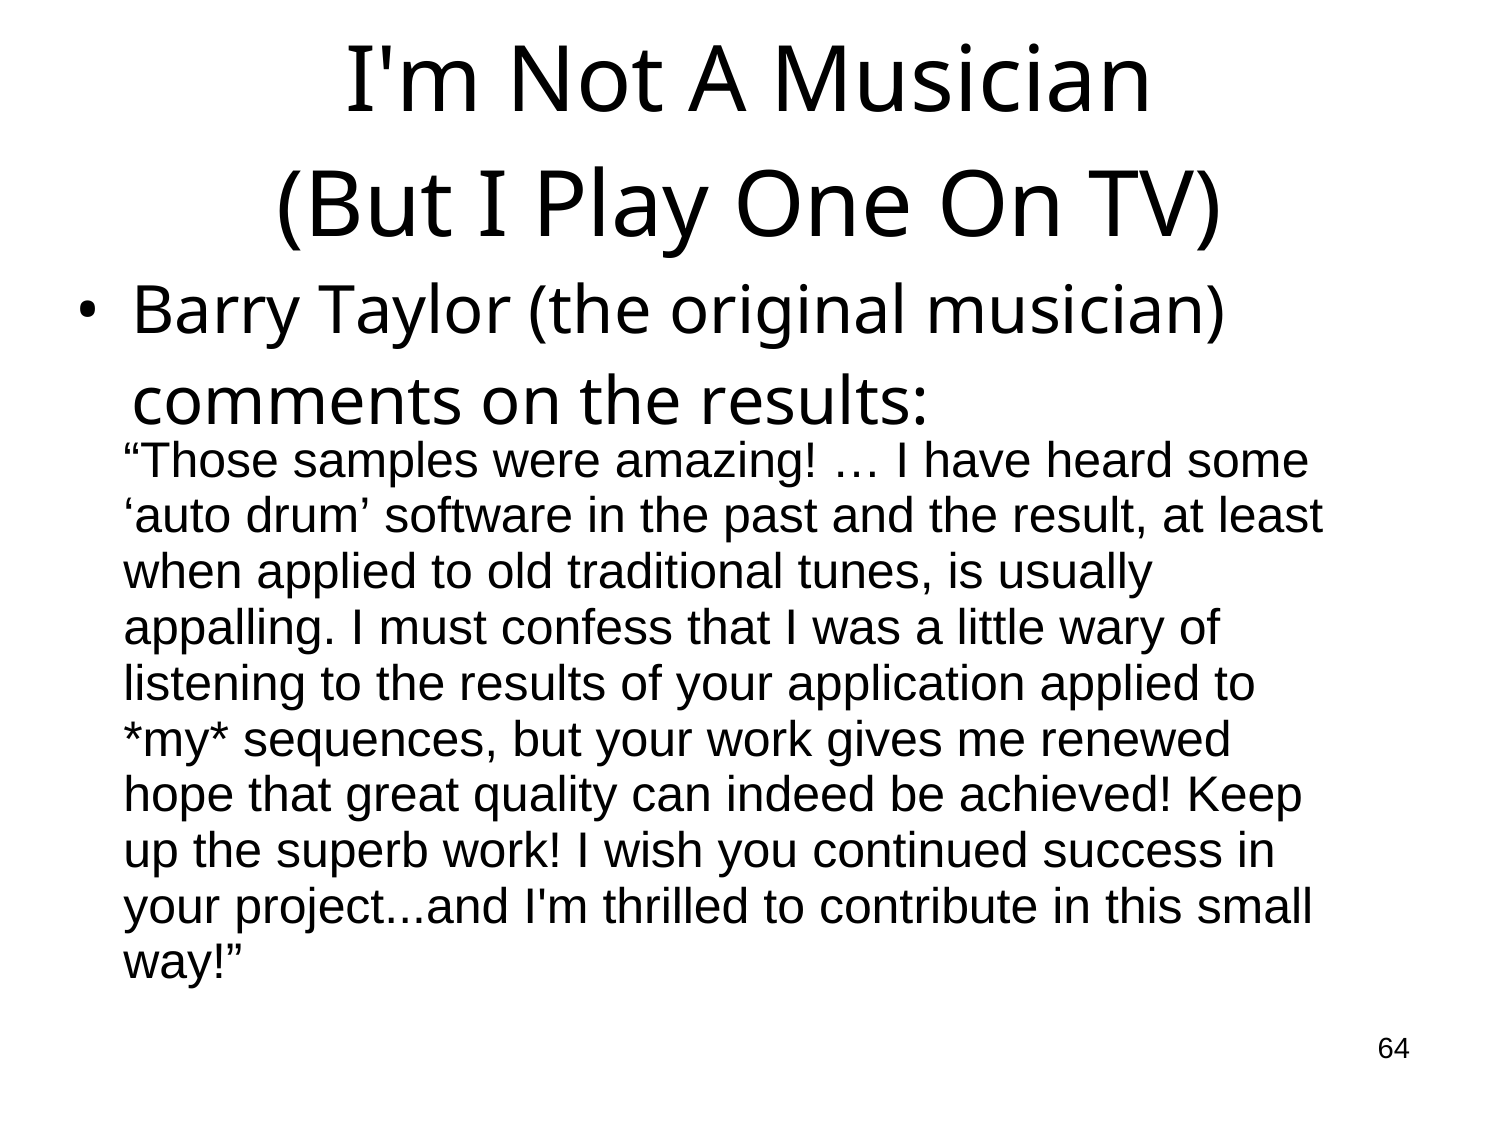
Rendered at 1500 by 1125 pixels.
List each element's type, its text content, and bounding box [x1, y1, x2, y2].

text_box “Those samples were amazing! … I have heard some ‘auto drum’ software in the past and the result, at least when applied to old traditional tunes, is usually appalling. I must confess that I was a little wary of listening to the results of your application applied to *my* sequences, but your work gives me renewed hope that great quality can indeed be achieved! Keep up the superb work! I wish you continued success in your project...and I'm thrilled to contribute in this small way!” [108, 424, 1347, 998]
list Barry Taylor (the original musician) comments on the results: [75, 262, 1426, 1006]
title I'm Not A Musician (But I Play One On TV) [75, 21, 1426, 257]
